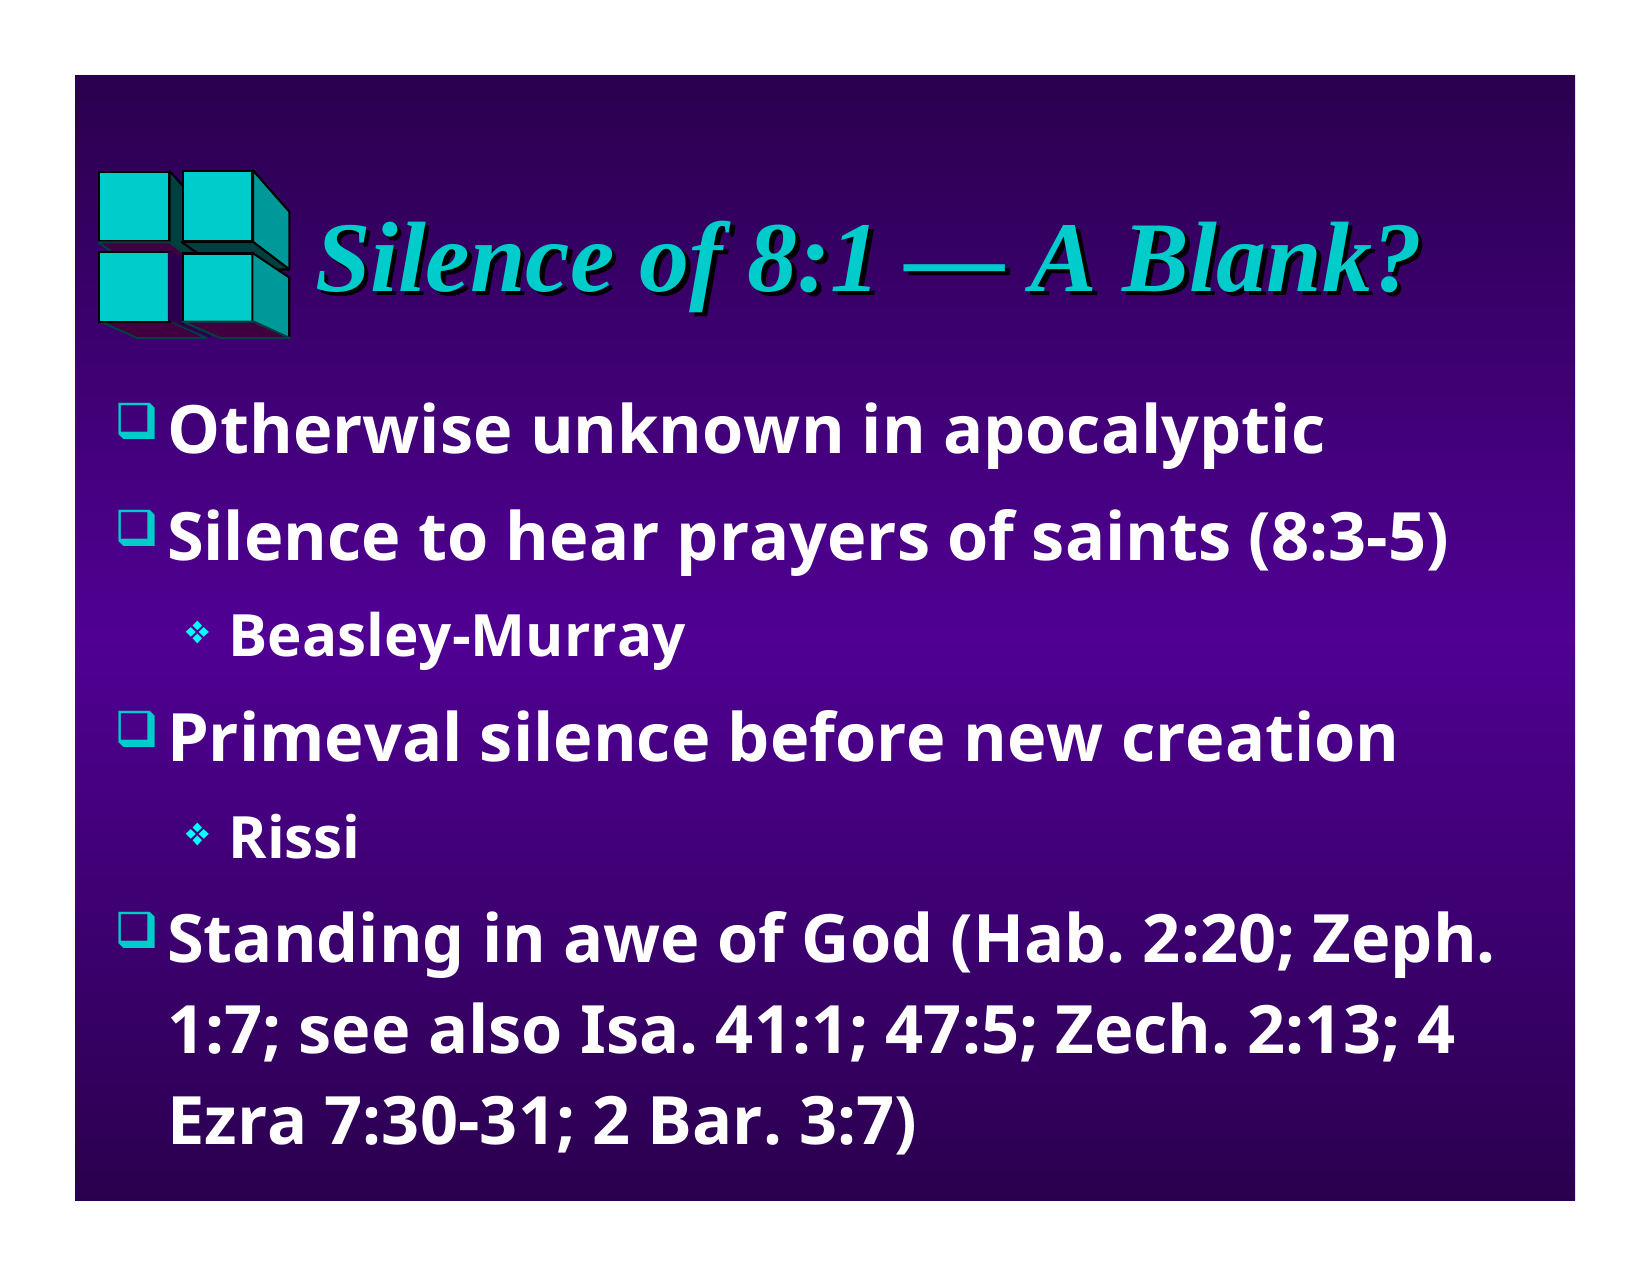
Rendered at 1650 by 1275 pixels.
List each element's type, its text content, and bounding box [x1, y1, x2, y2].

list Otherwise unknown in apocalyptic Silence to hear prayers of saints (8:3-5) Beasley-Murray Primeval silence before new creation Rissi Standing in awe of God (Hab. 2:20; Zeph. 1:7; see also Isa. 41:1; 47:5; Zech. 2:13; 4 Ezra 7:30-31; 2 Bar. 3:7) [99, 374, 1523, 1075]
title Silence of 8:1 — A Blank? [299, 120, 1463, 374]
